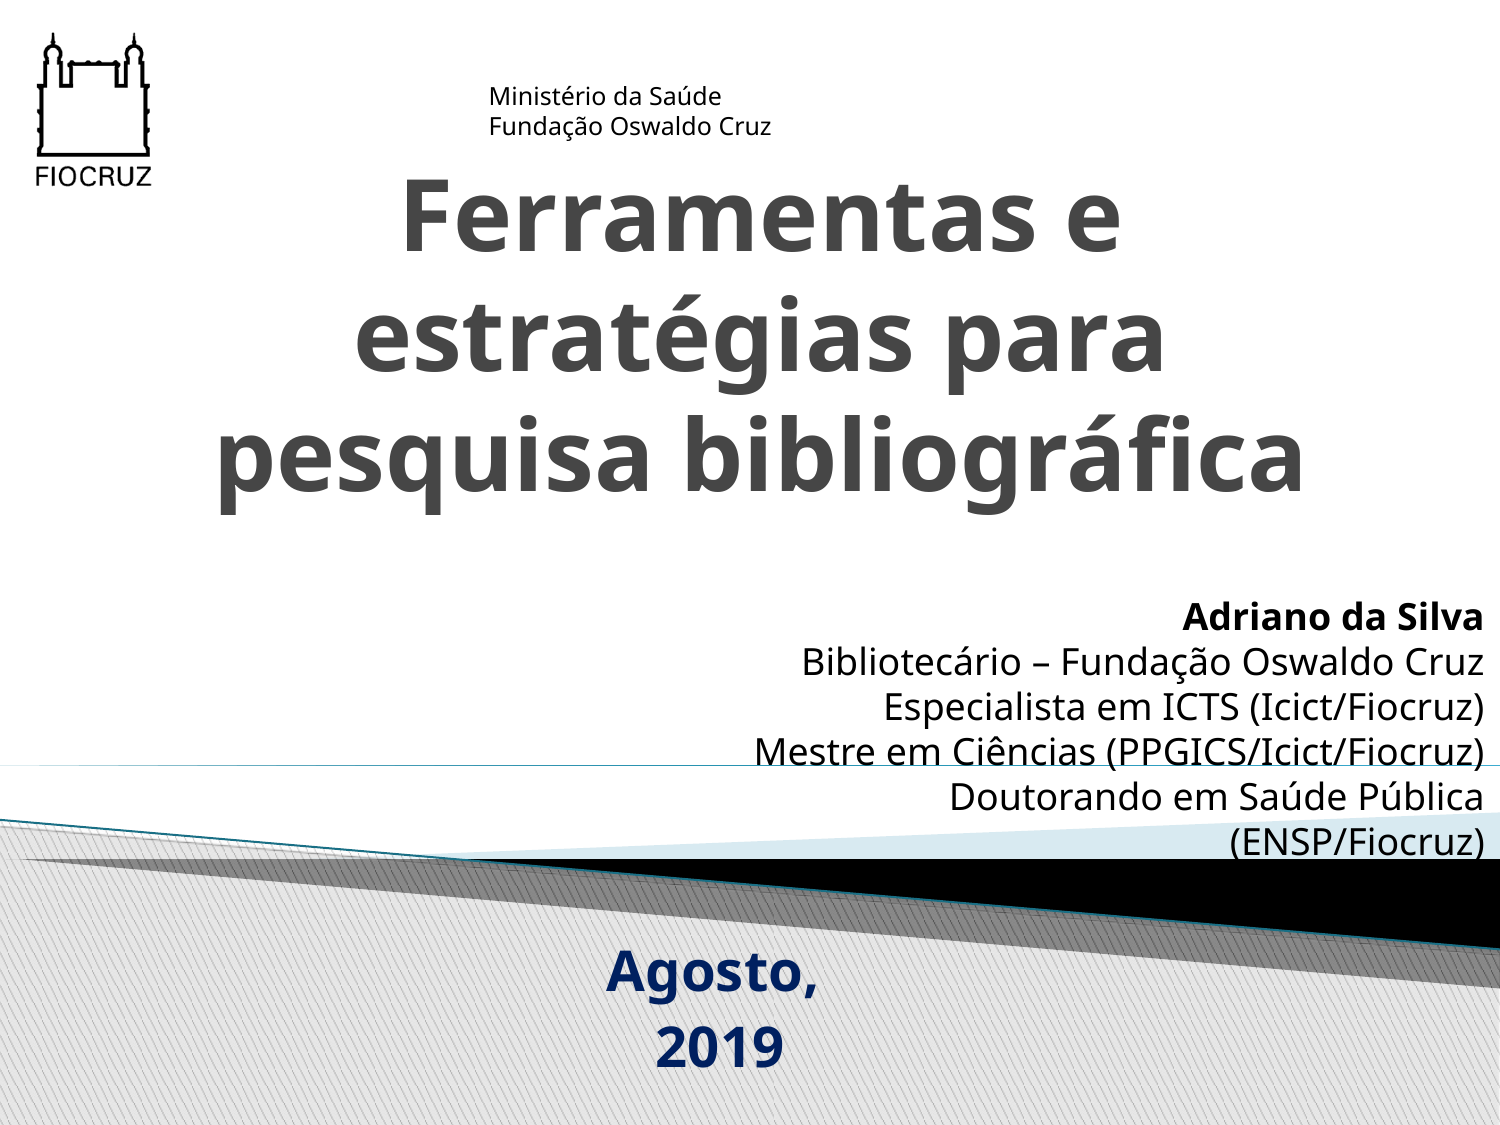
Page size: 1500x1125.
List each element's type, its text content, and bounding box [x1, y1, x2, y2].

picture [404, 859, 1500, 953]
picture [0, 30, 184, 188]
text_box Ministério da Saúde Fundação Oswaldo Cruz [474, 73, 1390, 149]
text_box Adriano da Silva Bibliotecário – Fundação Oswaldo Cruz Especialista em ICTS (Icict/Fiocruz) Mestre em Ciências (PPGICS/Icict/Fiocruz) Doutorando em Saúde Pública (ENSP/Fiocruz) [679, 585, 1500, 871]
picture [5, 859, 1500, 989]
subtitle Agosto, 2019 [549, 928, 892, 1125]
title Ferramentas e estratégias para pesquisa bibliográfica [123, 218, 1399, 520]
